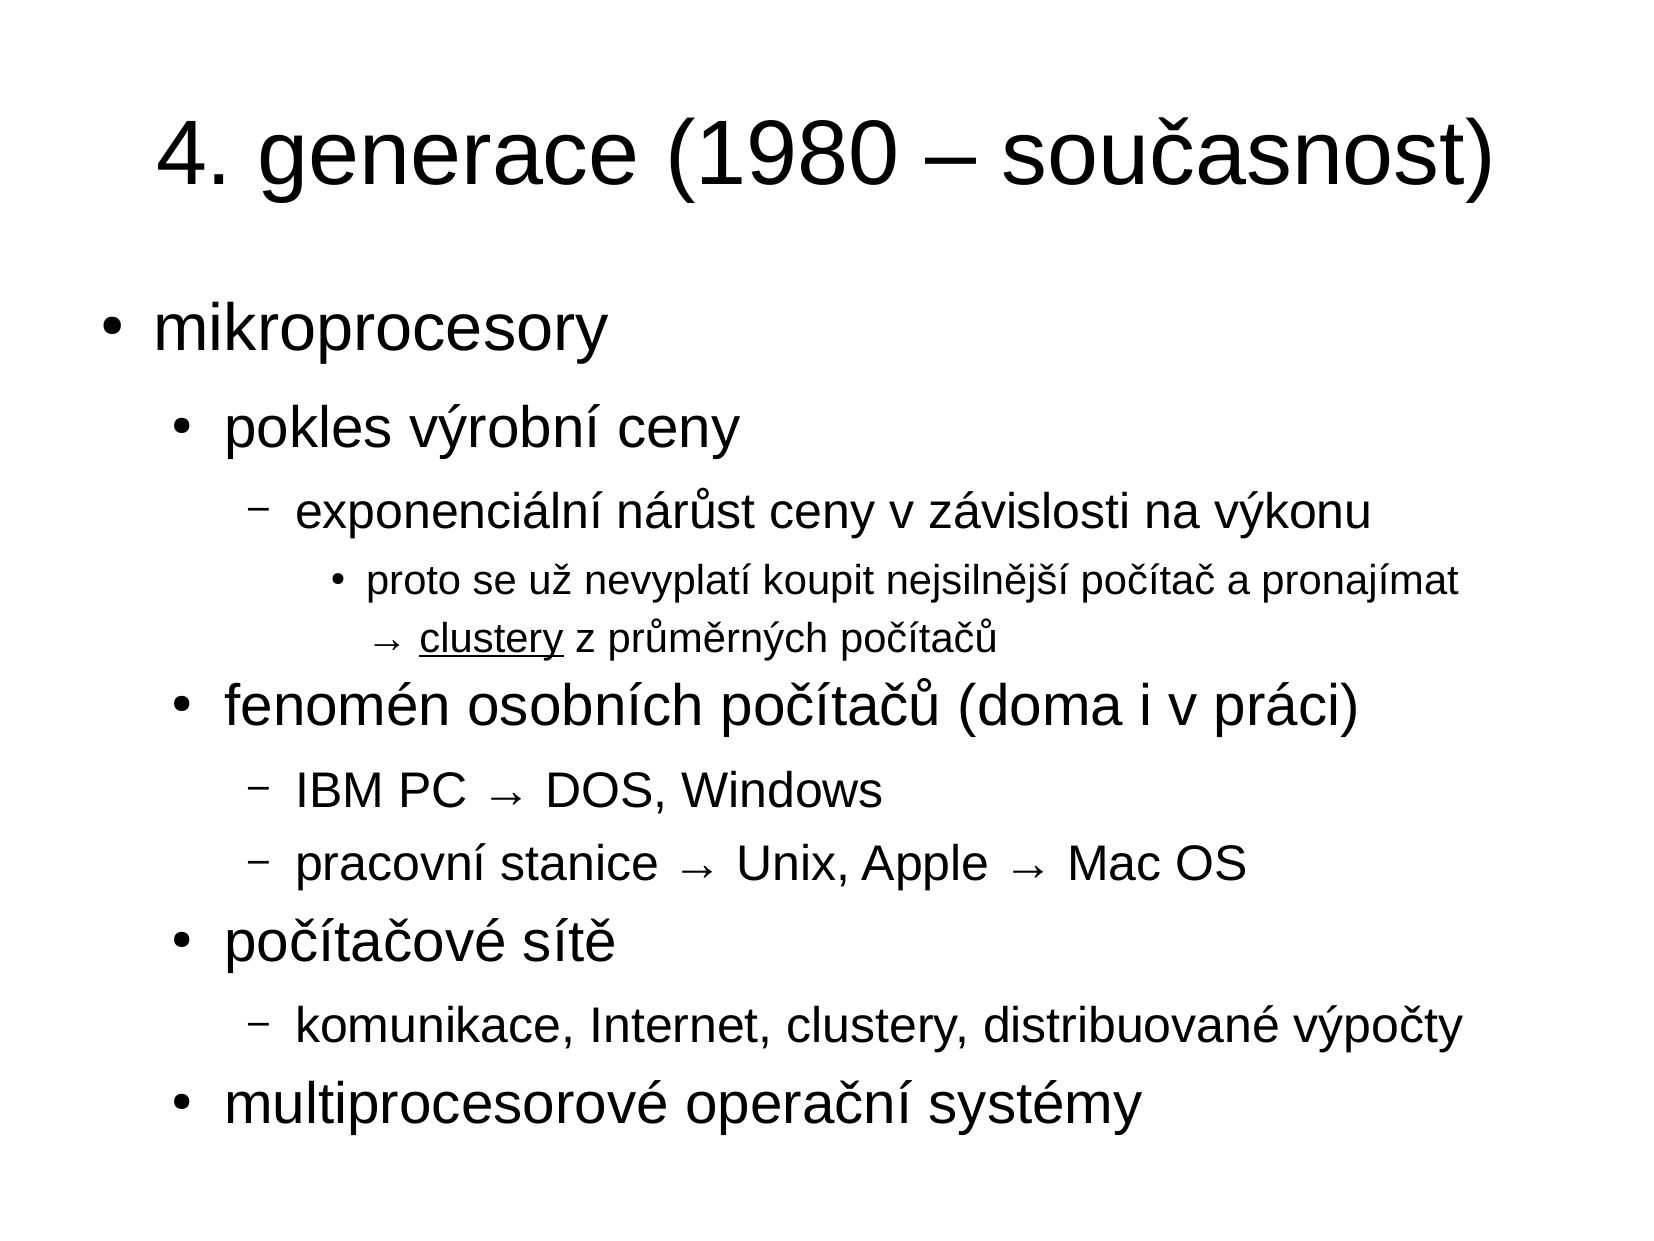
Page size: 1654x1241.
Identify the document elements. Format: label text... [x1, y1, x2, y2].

list mikroprocesory pokles výrobní ceny exponenciální nárůst ceny v závislosti na výkonu proto se už nevyplatí koupit nejsilnější počítač a pronajímat → clustery z průměrných počítačů fenomén osobních počítačů (doma i v práci) IBM PC → DOS, Windows pracovní stanice → Unix, Apple → Mac OS počítačové sítě komunikace, Internet, clustery, distribuované výpočty multiprocesorové operační systémy [82, 290, 1571, 1136]
title 4. generace (1980 – současnost) [82, 56, 1571, 250]
